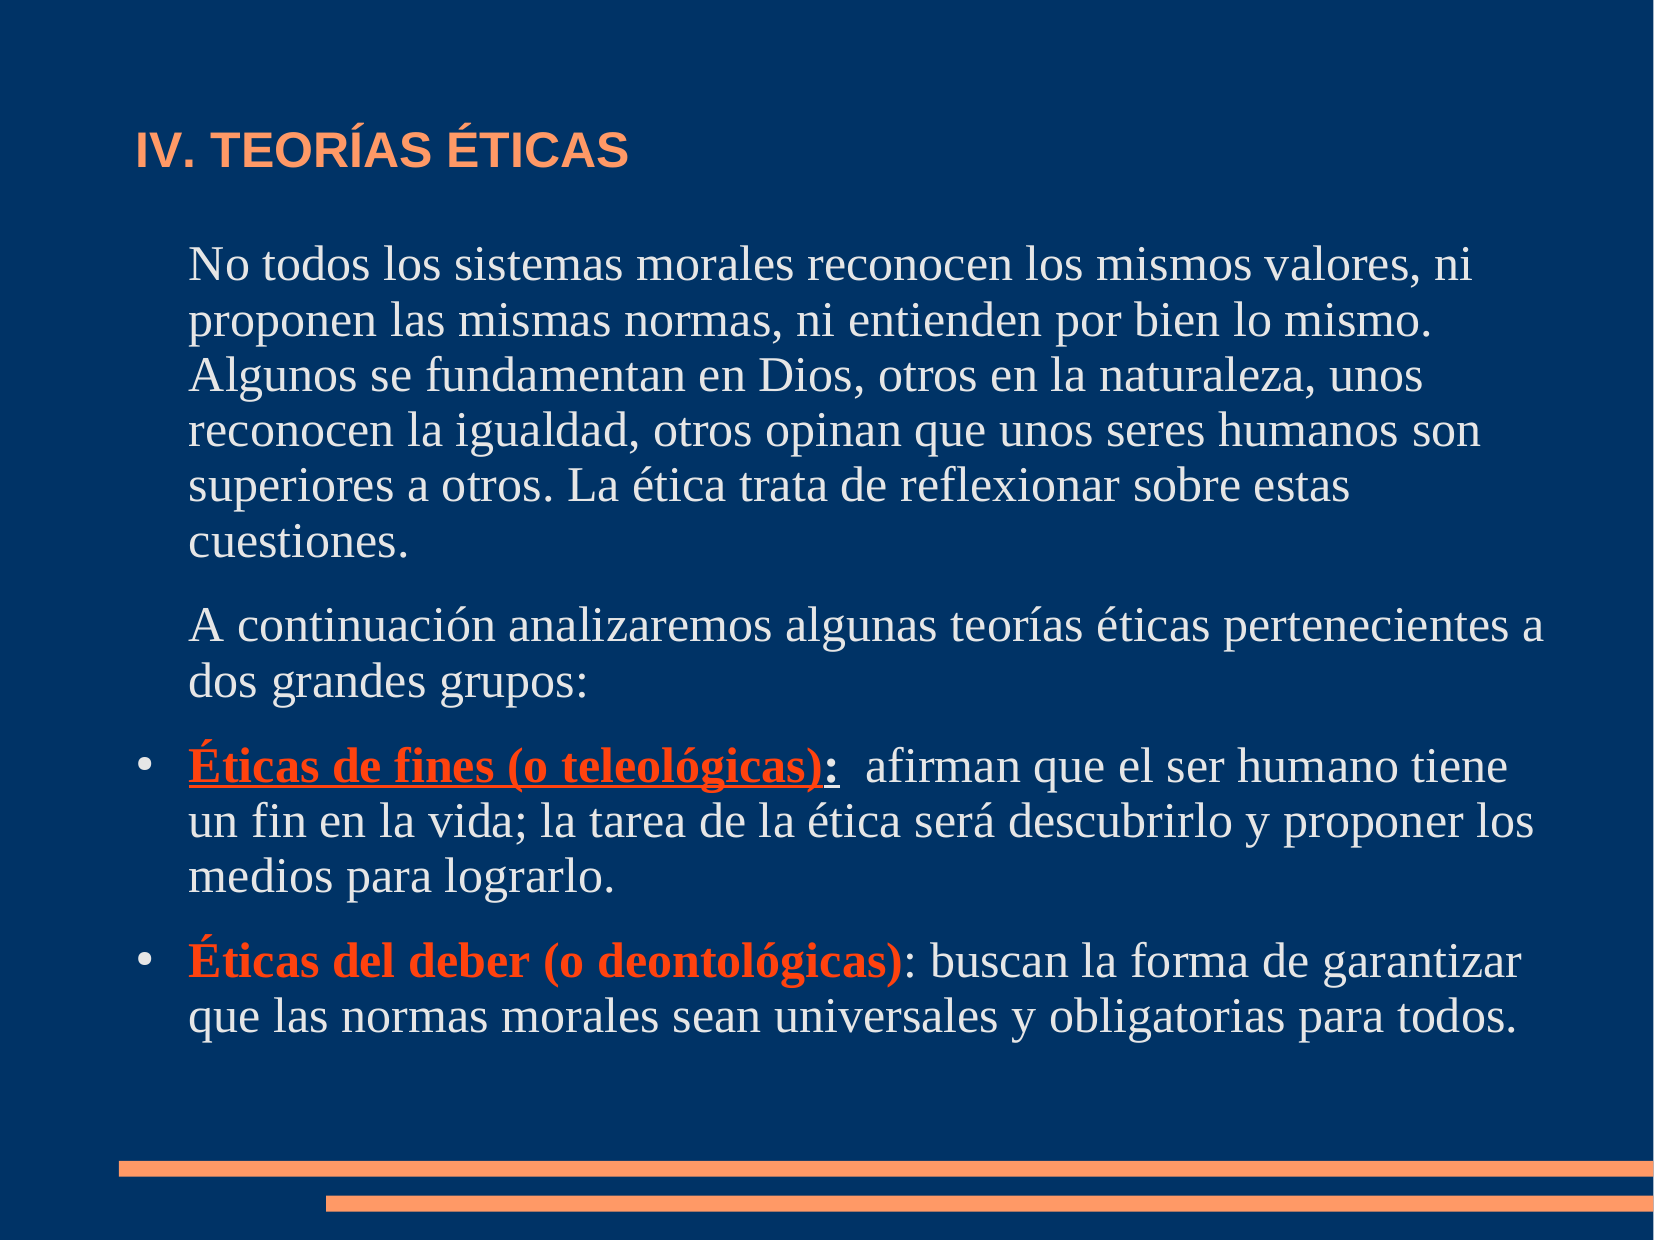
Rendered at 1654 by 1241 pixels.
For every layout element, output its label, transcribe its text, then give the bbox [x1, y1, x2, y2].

list No todos los sistemas morales reconocen los mismos valores, ni proponen las mismas normas, ni entienden por bien lo mismo. Algunos se fundamentan en Dios, otros en la naturaleza, unos reconocen la igualdad, otros opinan que unos seres humanos son superiores a otros. La ética trata de reflexionar sobre estas cuestiones. A continuación analizaremos algunas teorías éticas pertenecientes a dos grandes grupos: Éticas de fines (o teleológicas): afirman que el ser humano tiene un fin en la vida; la tarea de la ética será descubrirlo y proponer los medios para lograrlo. Éticas del deber (o deontológicas): buscan la forma de garantizar que las normas morales sean universales y obligatorias para todos. [118, 236, 1558, 1088]
title IV. TEORÍAS ÉTICAS [121, 46, 1534, 236]
